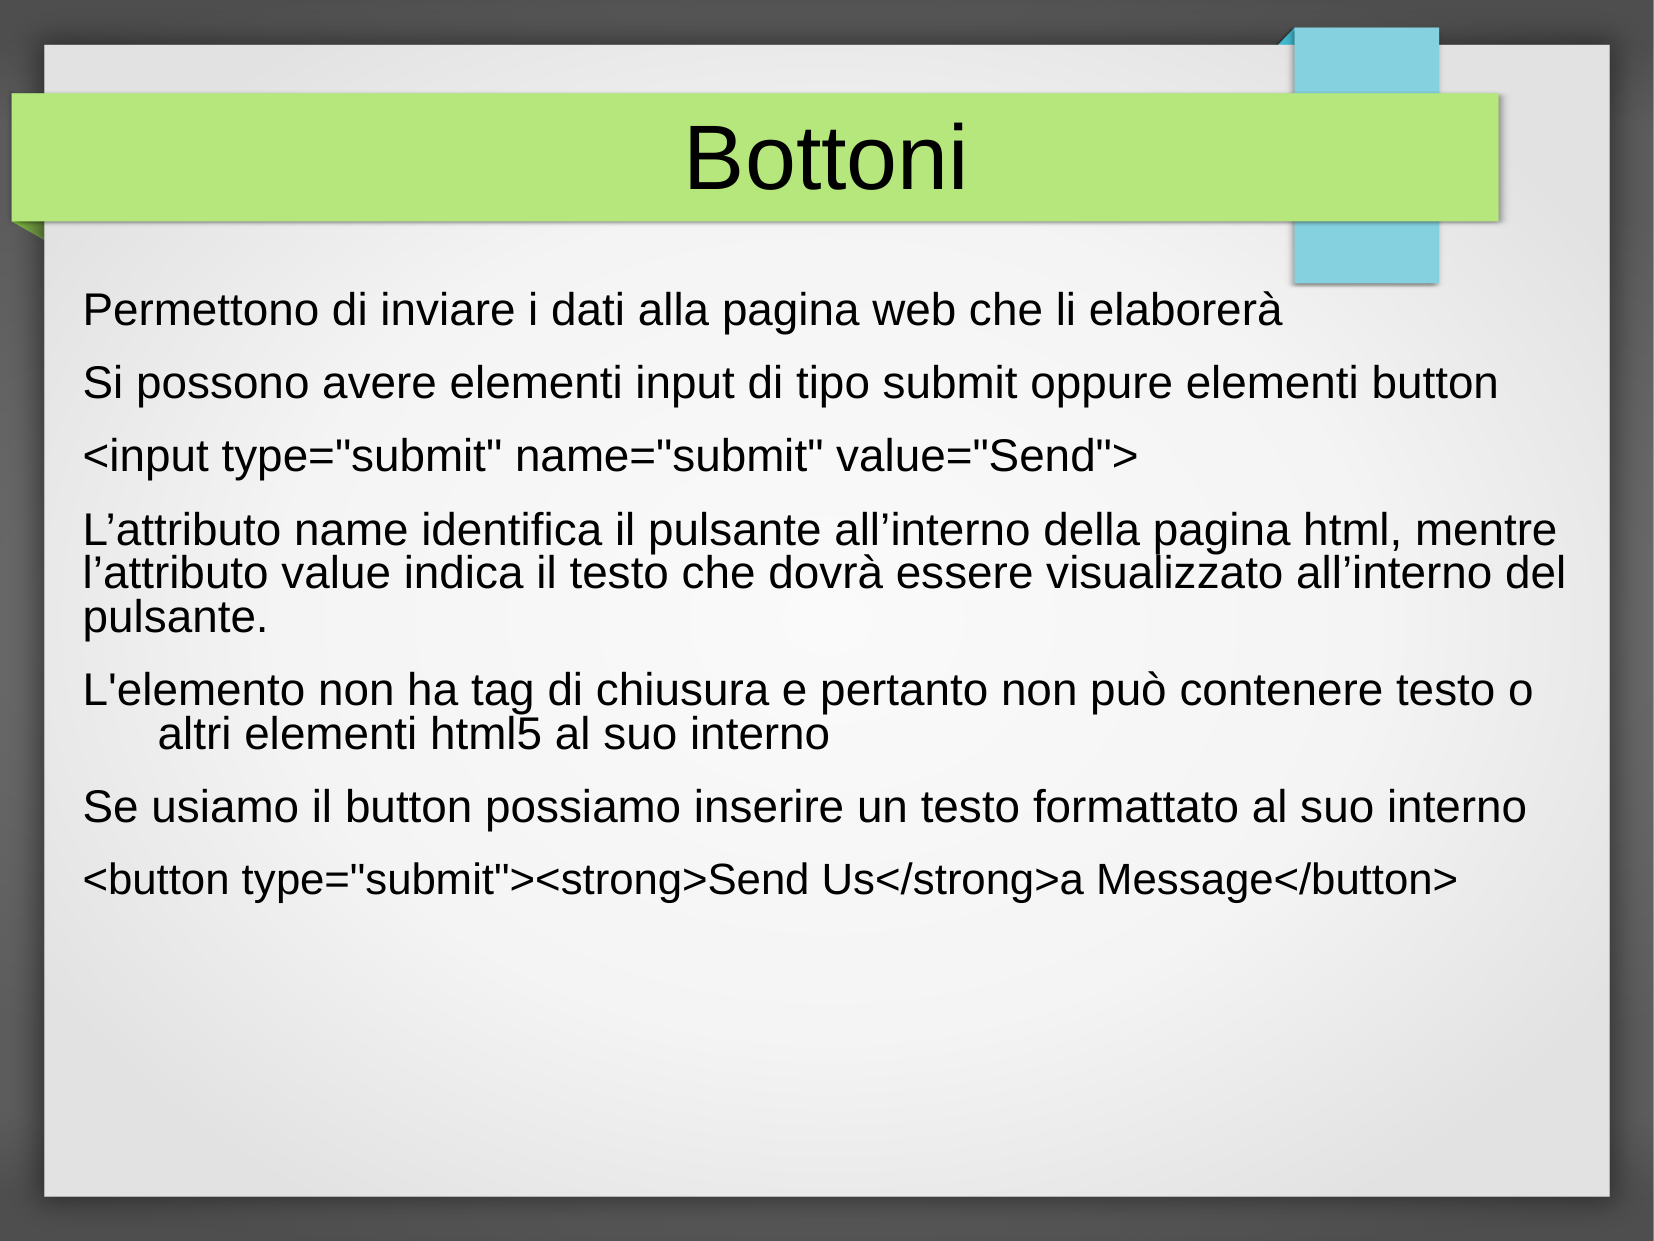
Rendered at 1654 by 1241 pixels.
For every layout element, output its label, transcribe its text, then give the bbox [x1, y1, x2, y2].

list Permettono di inviare i dati alla pagina web che li elaborerà Si possono avere elementi input di tipo submit oppure elementi button <input type="submit" name="submit" value="Send"> L’attributo name identifica il pulsante all’interno della pagina html, mentre l’attributo value indica il testo che dovrà essere visualizzato all’interno del pulsante. L'elemento non ha tag di chiusura e pertanto non può contenere testo o altri elementi html5 al suo interno Se usiamo il button possiamo inserire un testo formattato al suo interno <button type="submit"><strong>Send Us</strong>a Message</button> [82, 290, 1571, 1182]
title Bottoni [82, 49, 1571, 257]
picture [0, 0, 1654, 1241]
